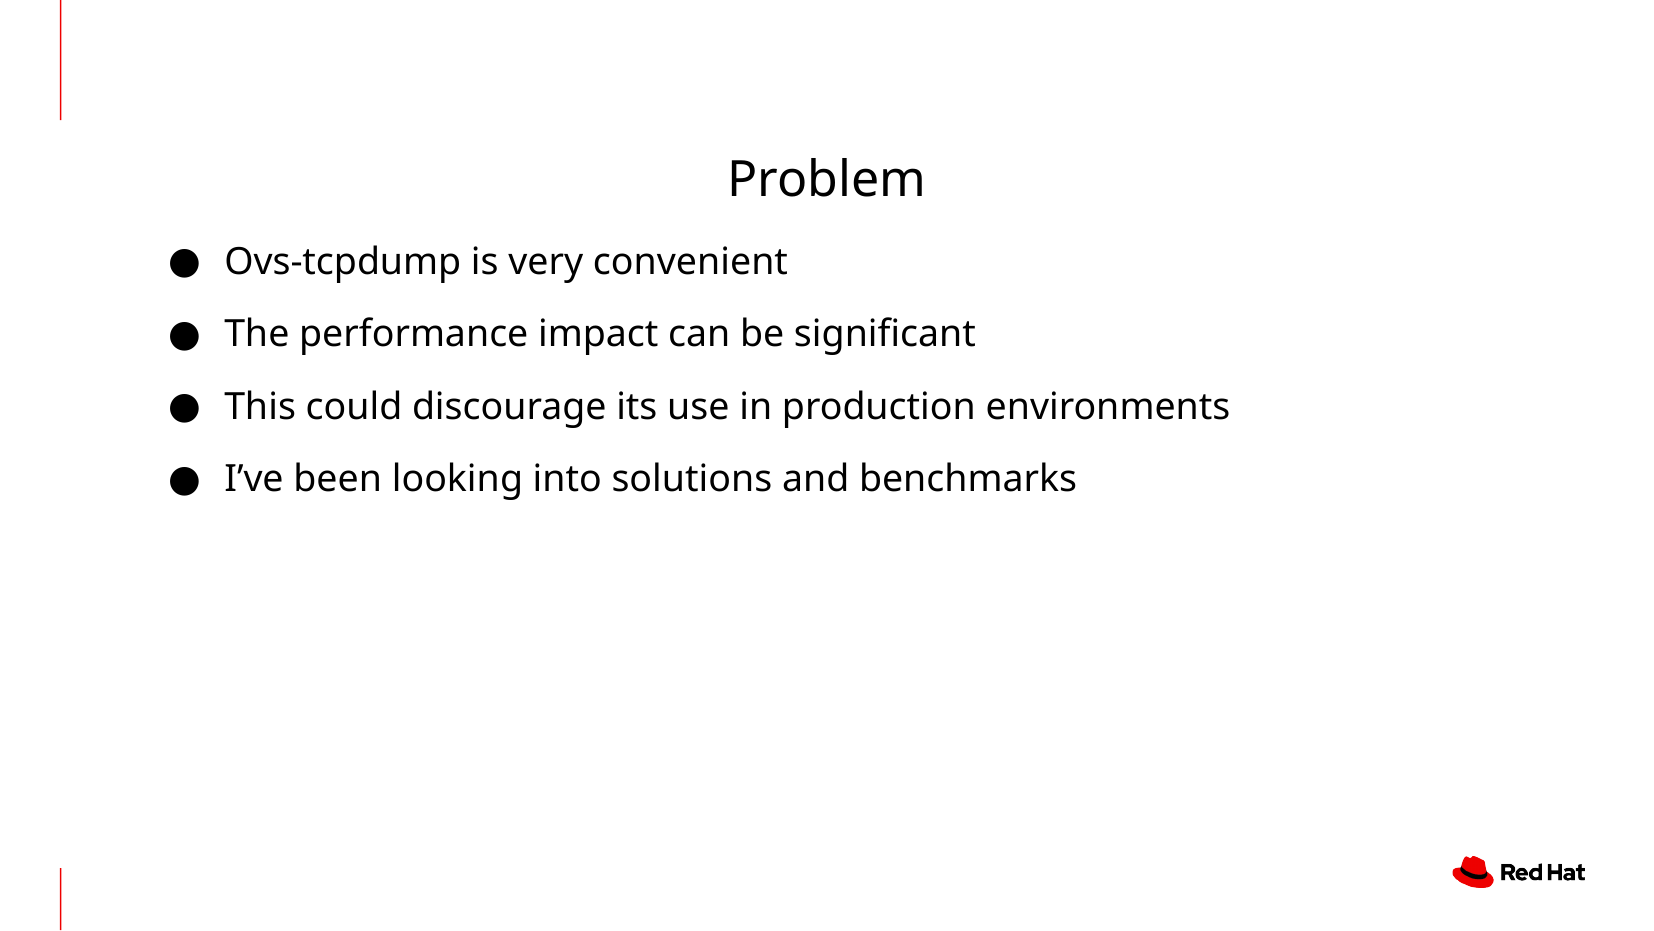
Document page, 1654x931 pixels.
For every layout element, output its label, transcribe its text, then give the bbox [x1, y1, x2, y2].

picture [1452, 856, 1585, 888]
title Problem [237, 128, 1416, 205]
text_box Ovs-tcpdump is very convenient The performance impact can be significant This could discourage its use in production environments I’ve been looking into solutions and benchmarks [149, 229, 1504, 773]
